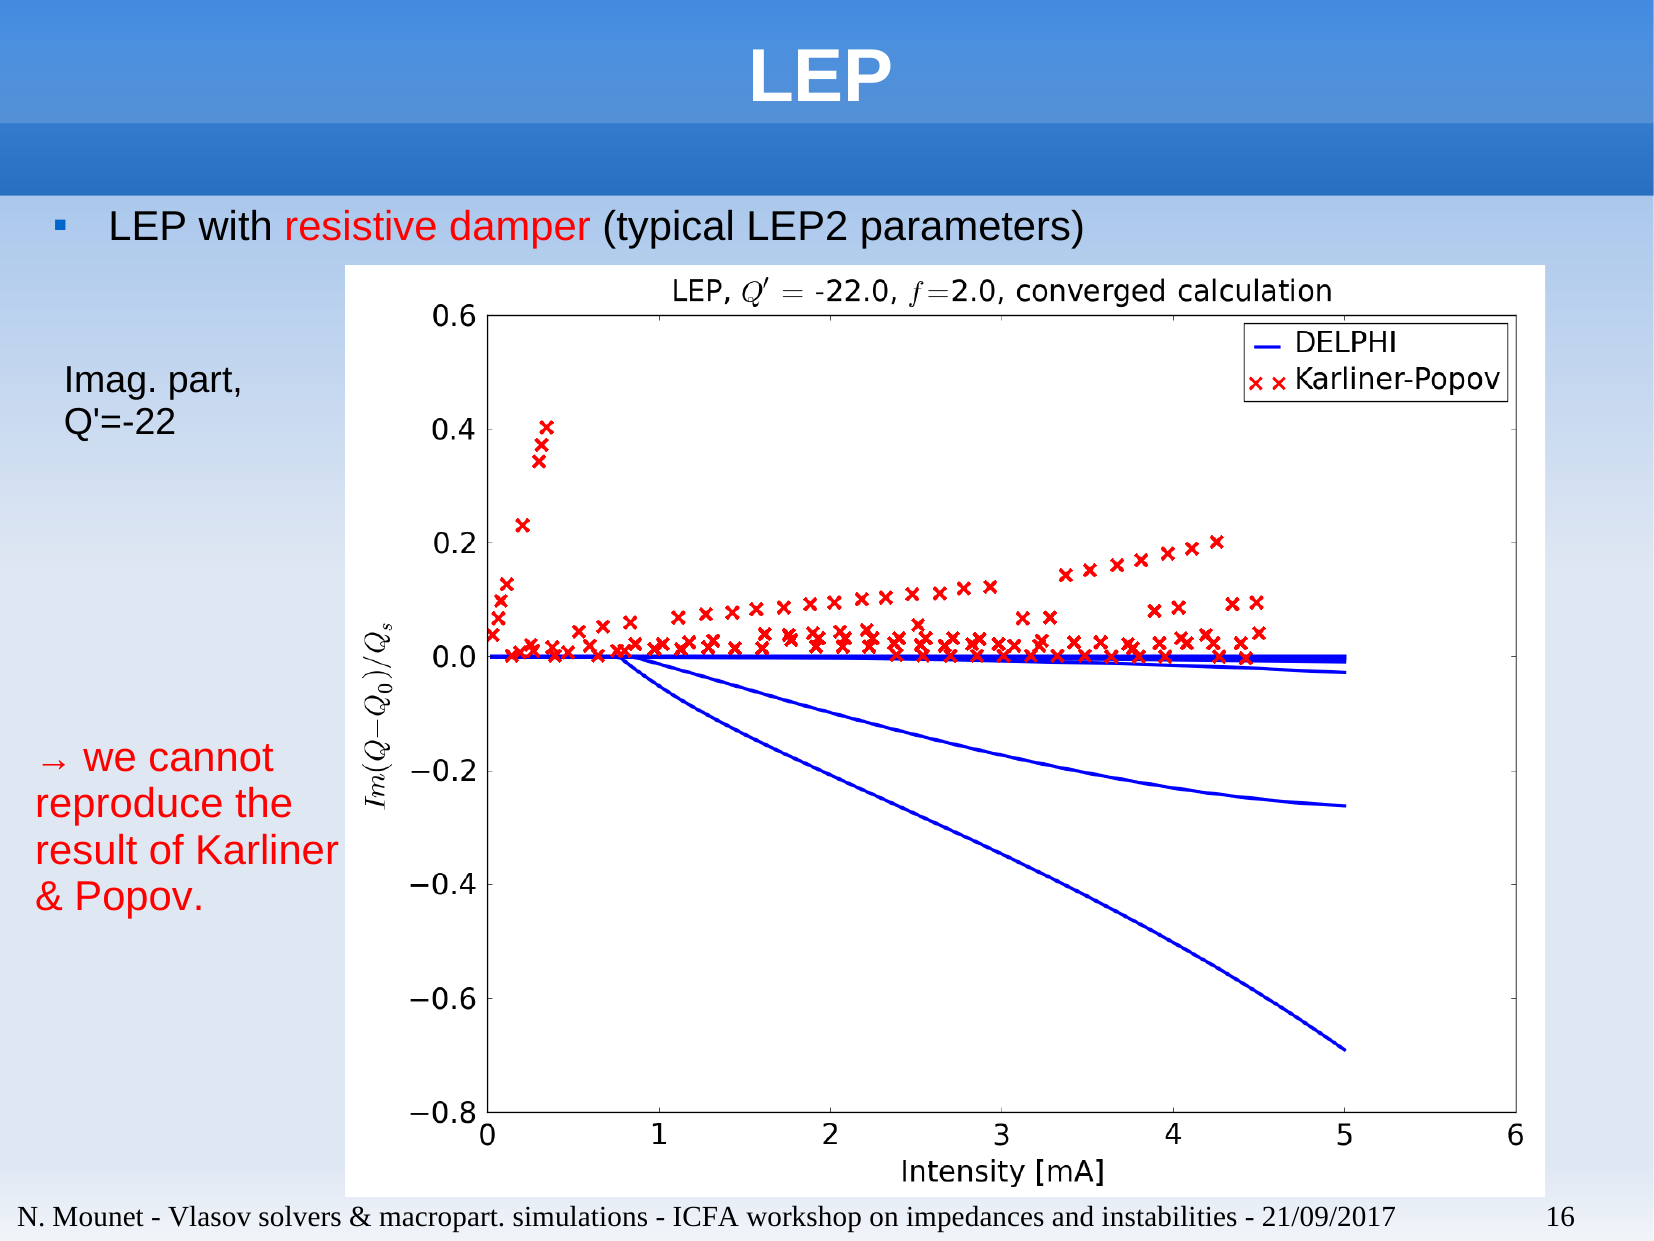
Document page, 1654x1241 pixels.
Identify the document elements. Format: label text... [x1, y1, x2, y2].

text_box → we cannot reproduce the result of Karliner & Popov. [20, 558, 341, 1138]
text_box Imag. part, Q'=-22 [48, 350, 265, 450]
list LEP with resistive damper (typical LEP2 parameters) [37, 203, 1613, 1051]
picture [0, 0, 1654, 1241]
title LEP [76, 1, 1565, 151]
